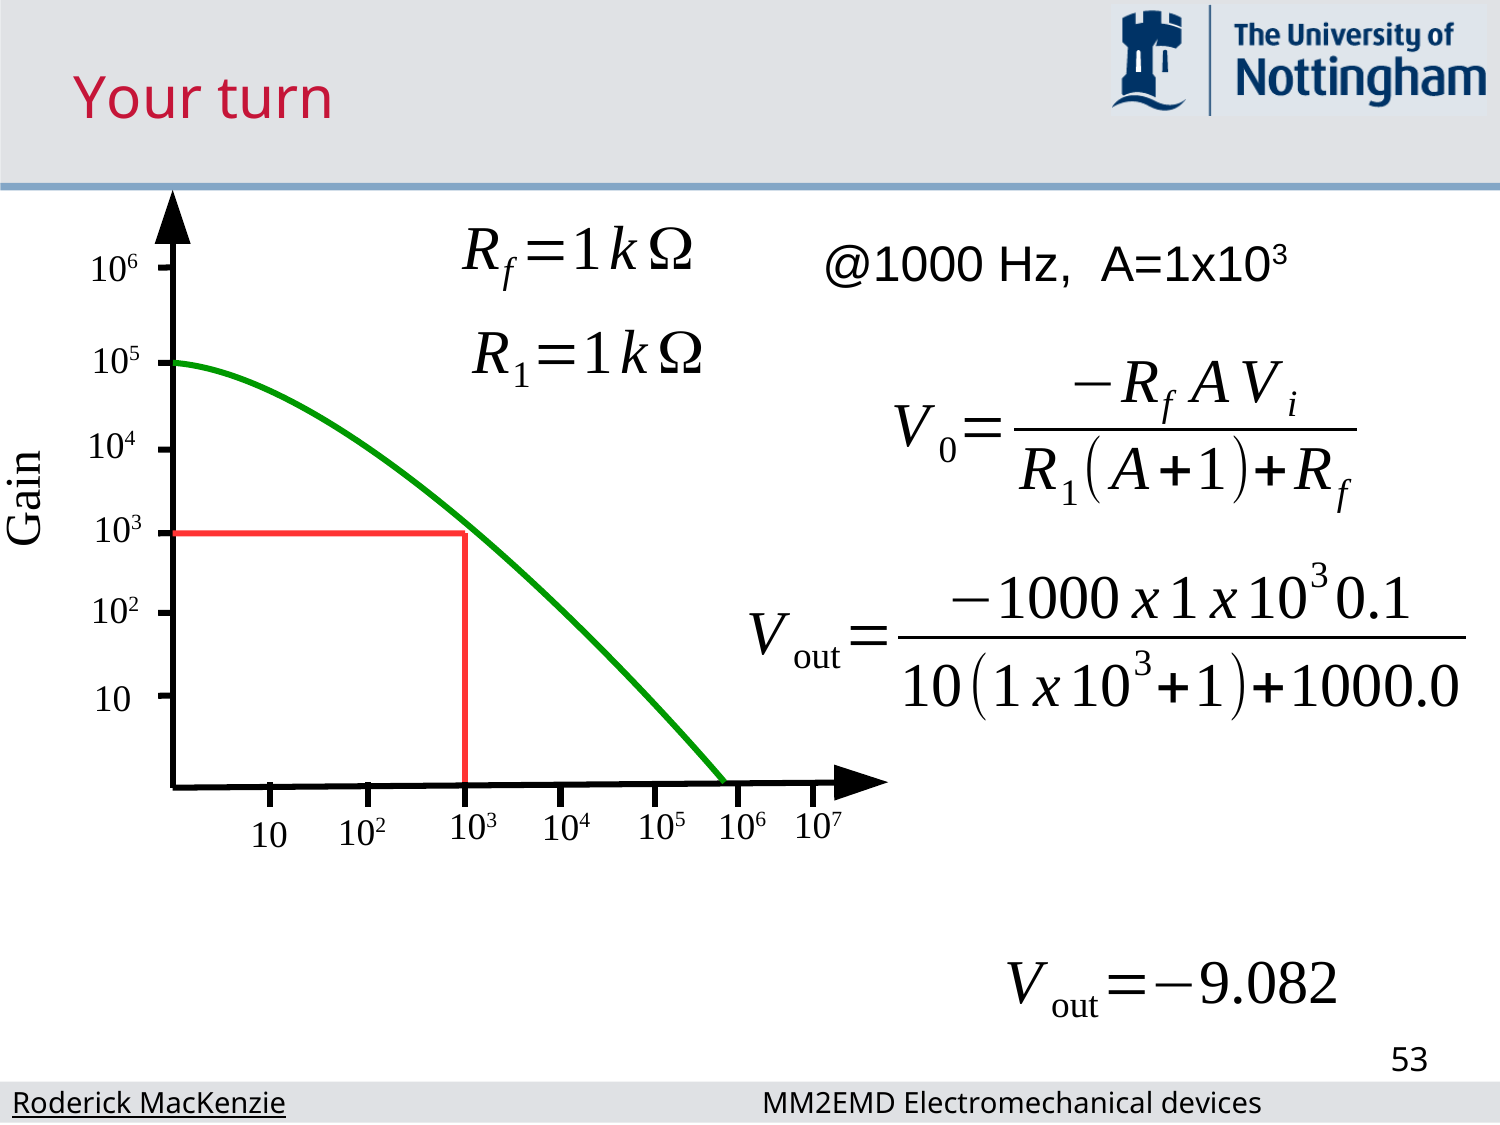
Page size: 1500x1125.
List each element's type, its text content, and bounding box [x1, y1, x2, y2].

title Your turn [59, 20, 942, 172]
text_box 103 [434, 795, 513, 855]
text_box Gain [0, 435, 58, 563]
picture [1111, 4, 1487, 116]
chart [739, 554, 1475, 724]
text_box @1000 Hz, A=1x103 [807, 224, 1353, 359]
text_box 10 [235, 802, 303, 863]
text_box 105 [622, 794, 701, 855]
text_box 10 [79, 666, 147, 726]
text_box 107 [778, 793, 858, 854]
chart [885, 346, 1366, 514]
text_box 105 [76, 328, 156, 388]
chart [462, 316, 711, 396]
chart [998, 947, 1347, 1026]
text_box 106 [74, 236, 154, 297]
chart [453, 212, 702, 291]
text_box 102 [76, 578, 155, 639]
text_box 103 [78, 497, 157, 558]
text_box 104 [72, 413, 151, 474]
text_box <number> [1375, 1030, 1500, 1101]
text_box 104 [527, 795, 606, 855]
text_box 102 [323, 800, 402, 861]
text_box 106 [703, 794, 782, 855]
